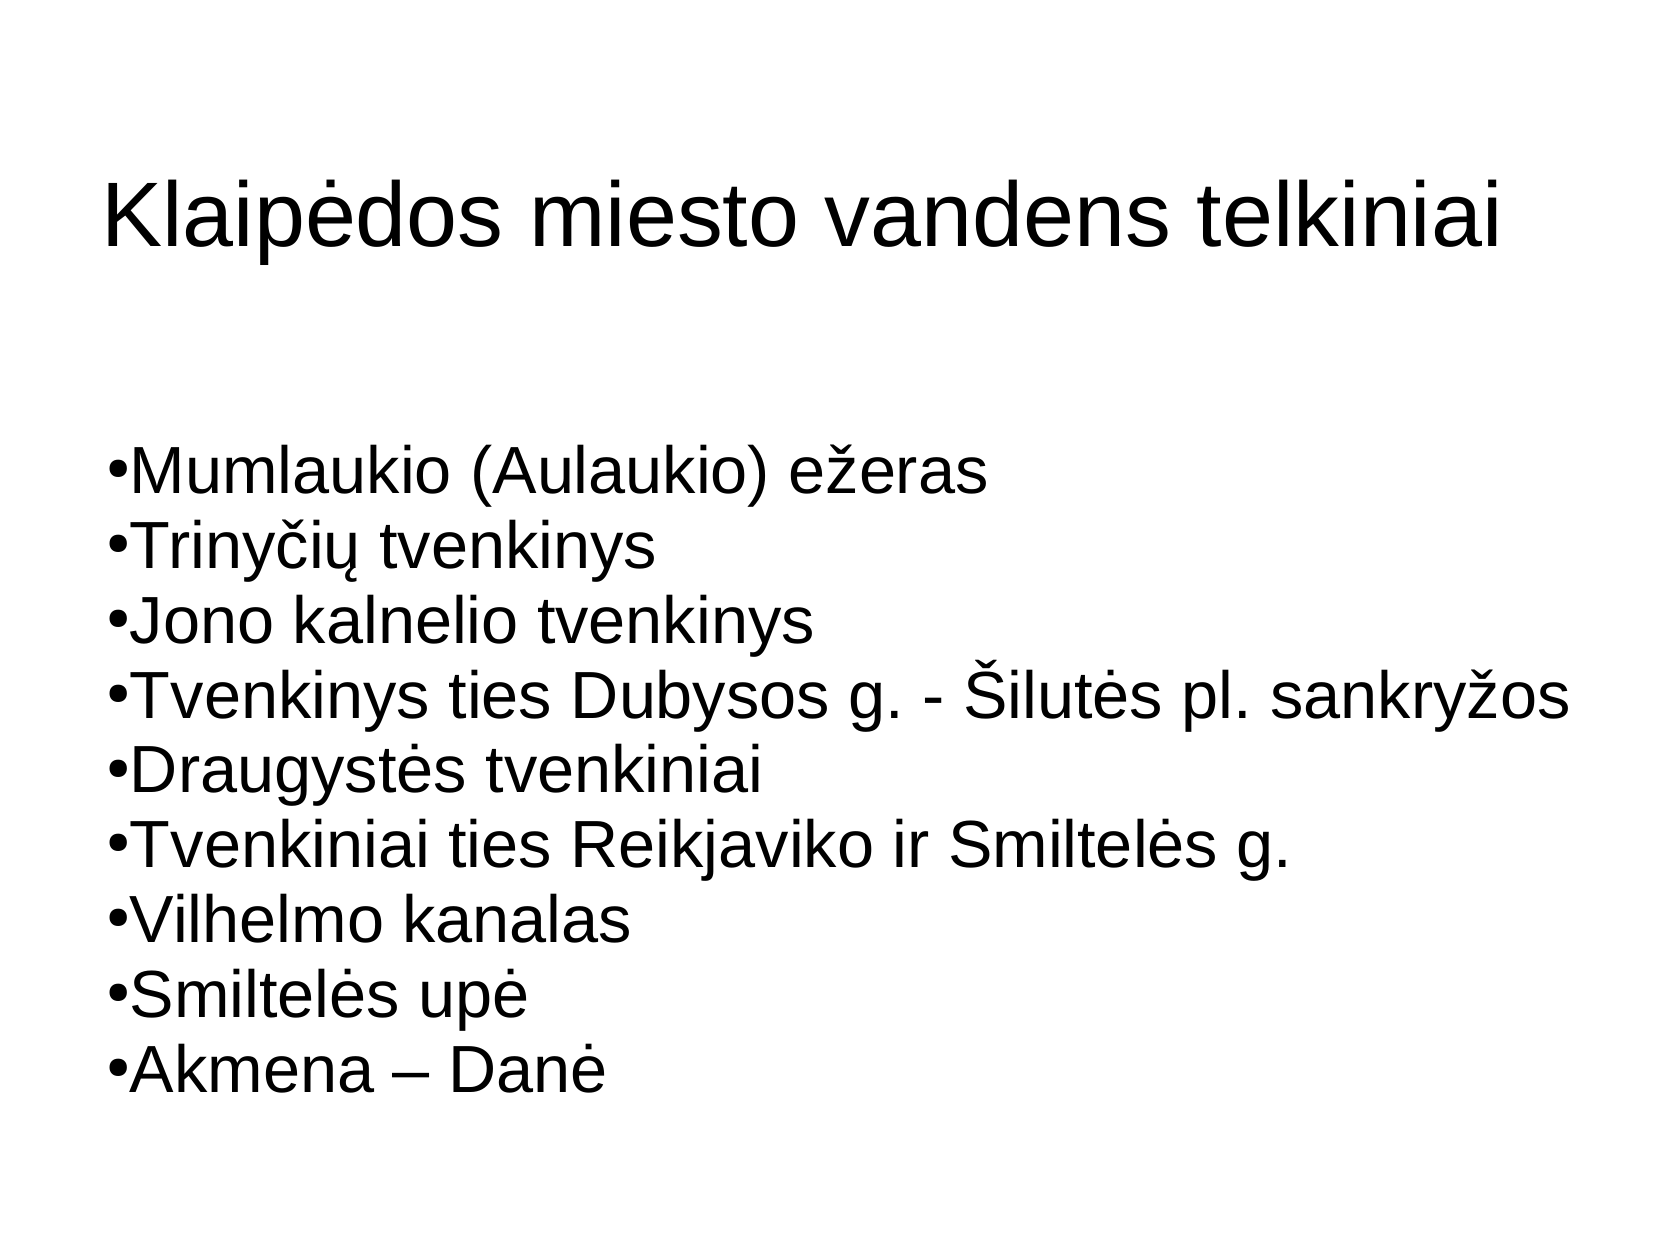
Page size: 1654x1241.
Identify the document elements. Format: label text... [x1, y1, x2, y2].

subtitle Mumlaukio (Aulaukio) ežeras Trinyčių tvenkinys Jono kalnelio tvenkinys Tvenkinys ties Dubysos g. - Šilutės pl. sankryžos Draugystės tvenkiniai Tvenkiniai ties Reikjaviko ir Smiltelės g. Vilhelmo kanalas Smiltelės upė Akmena – Danė [106, 433, 1595, 1182]
title Klaipėdos miesto vandens telkiniai [59, 118, 1548, 311]
